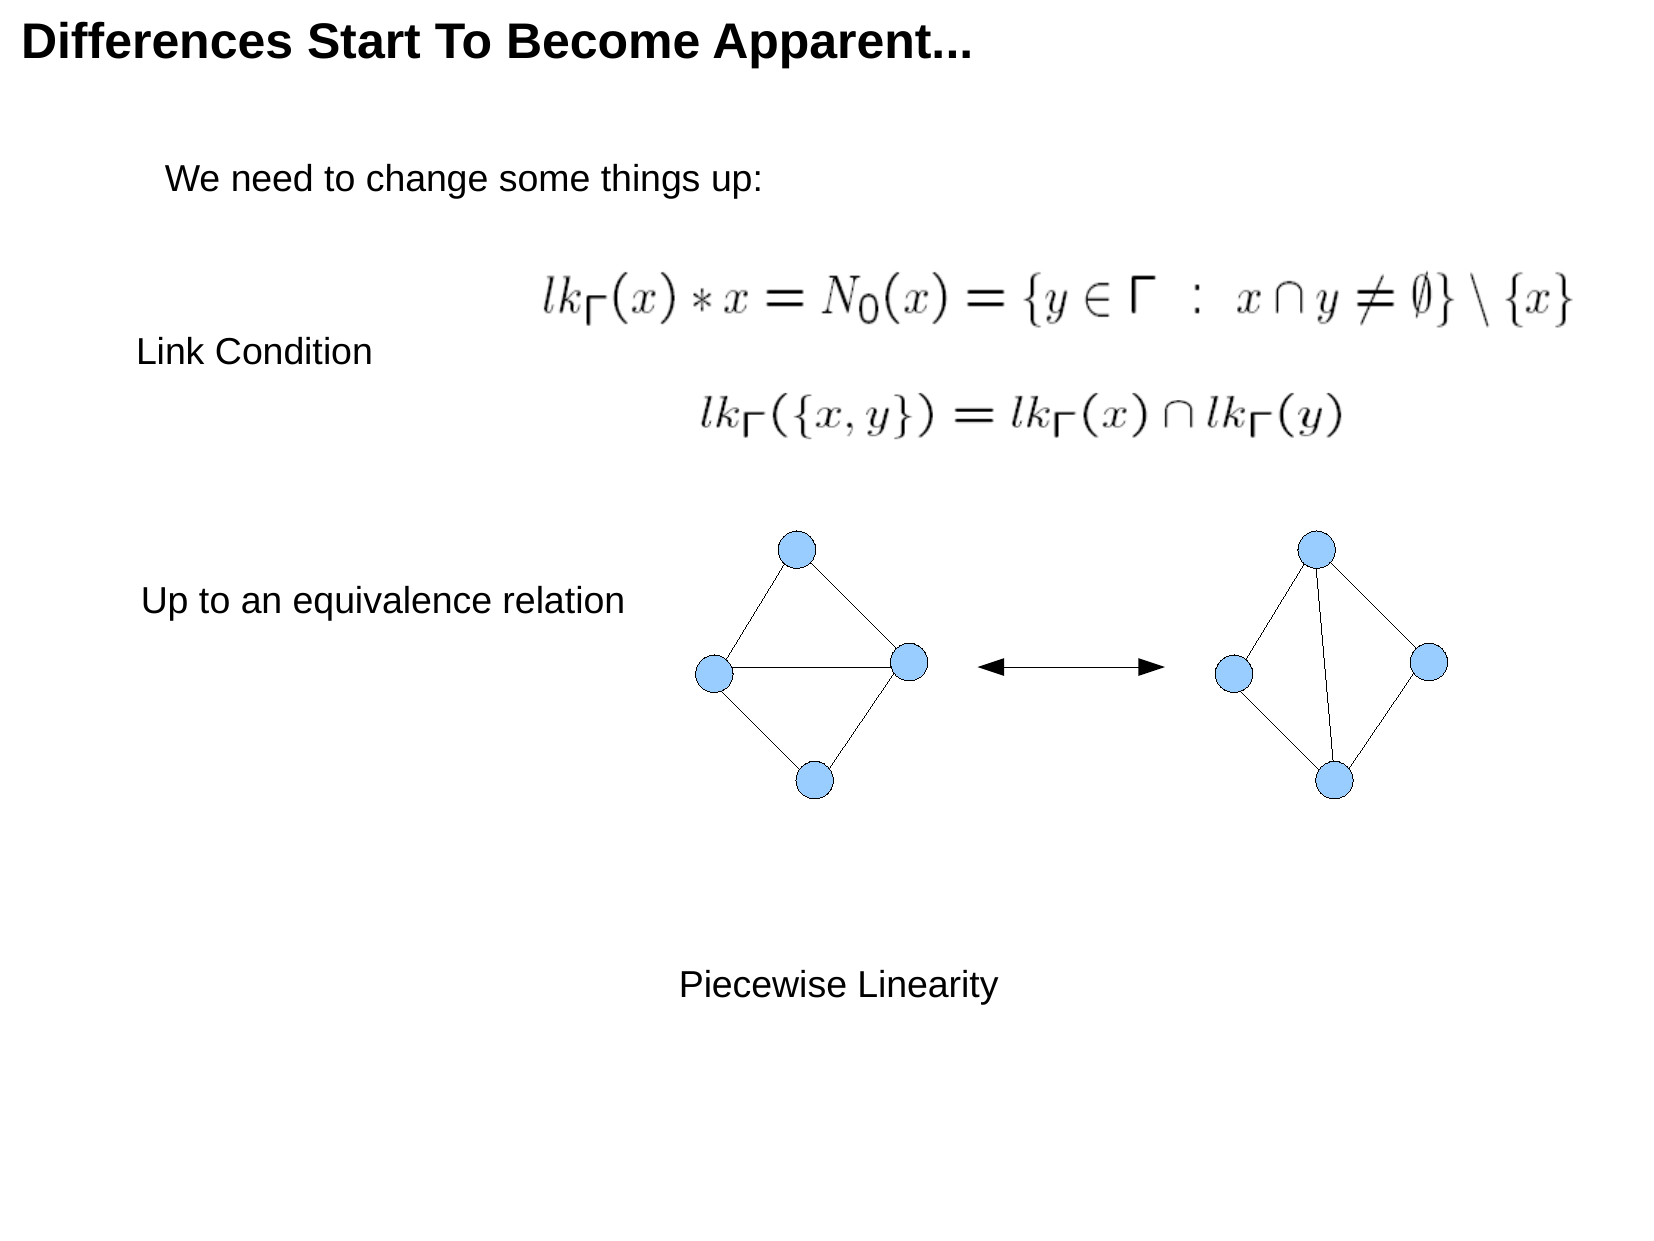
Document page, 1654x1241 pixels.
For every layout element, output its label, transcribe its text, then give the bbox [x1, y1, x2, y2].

text_box [795, 761, 834, 799]
text_box [1315, 761, 1354, 799]
text_box [890, 643, 928, 681]
text_box Piecewise Linearity [664, 955, 1013, 1013]
text_box Differences Start To Become Apparent... [6, 6, 1654, 79]
text_box [695, 654, 734, 693]
text_box We need to change some things up: [150, 150, 789, 207]
text_box [1297, 530, 1336, 569]
text_box [778, 530, 816, 569]
text_box Up to an equivalence relation [126, 572, 640, 630]
text_box [1410, 643, 1448, 681]
picture [683, 379, 1359, 455]
text_box [1215, 654, 1253, 693]
text_box Link Condition [121, 322, 388, 380]
picture [537, 262, 1576, 343]
